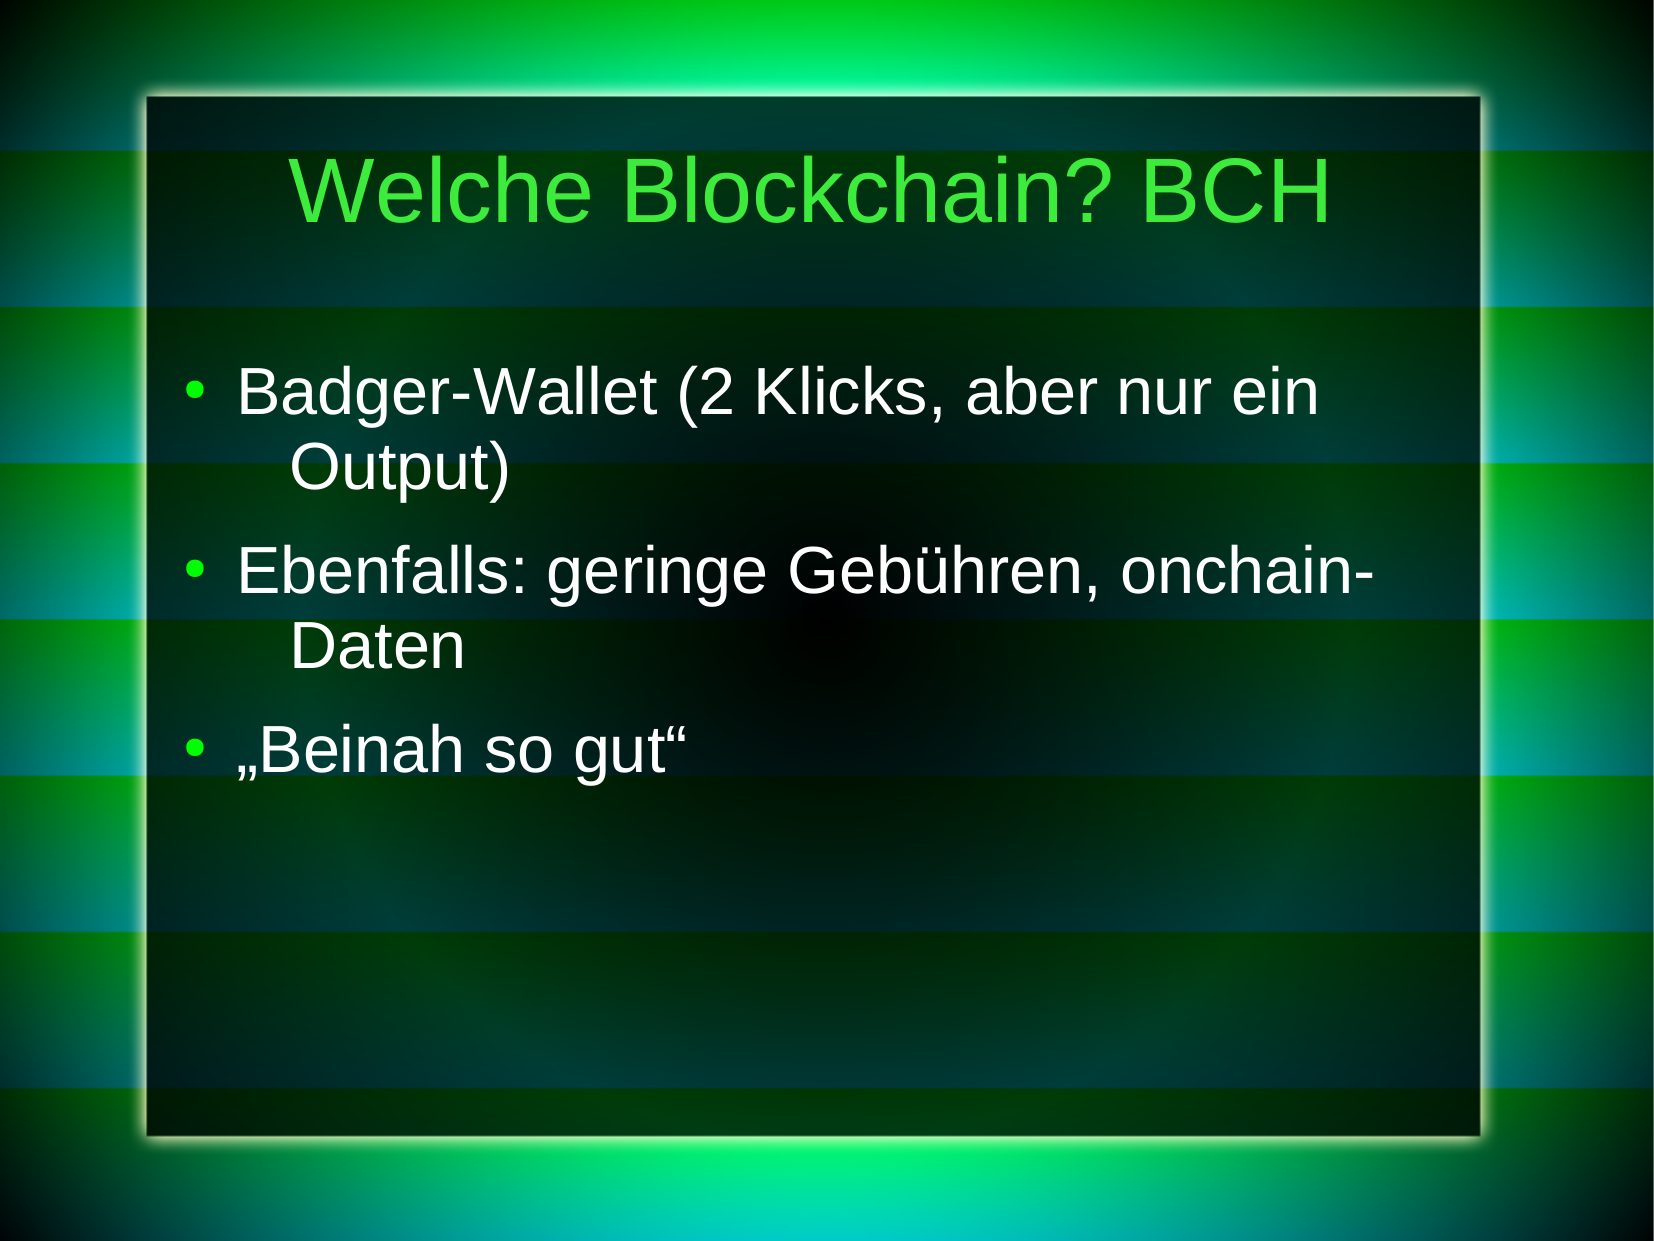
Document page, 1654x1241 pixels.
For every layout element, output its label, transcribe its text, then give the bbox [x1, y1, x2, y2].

title Welche Blockchain? BCH [147, 94, 1477, 287]
picture [0, 0, 1654, 1241]
list Badger-Wallet (2 Klicks, aber nur ein Output) Ebenfalls: geringe Gebühren, onchain-Daten „Beinah so gut“ [147, 354, 1477, 1109]
